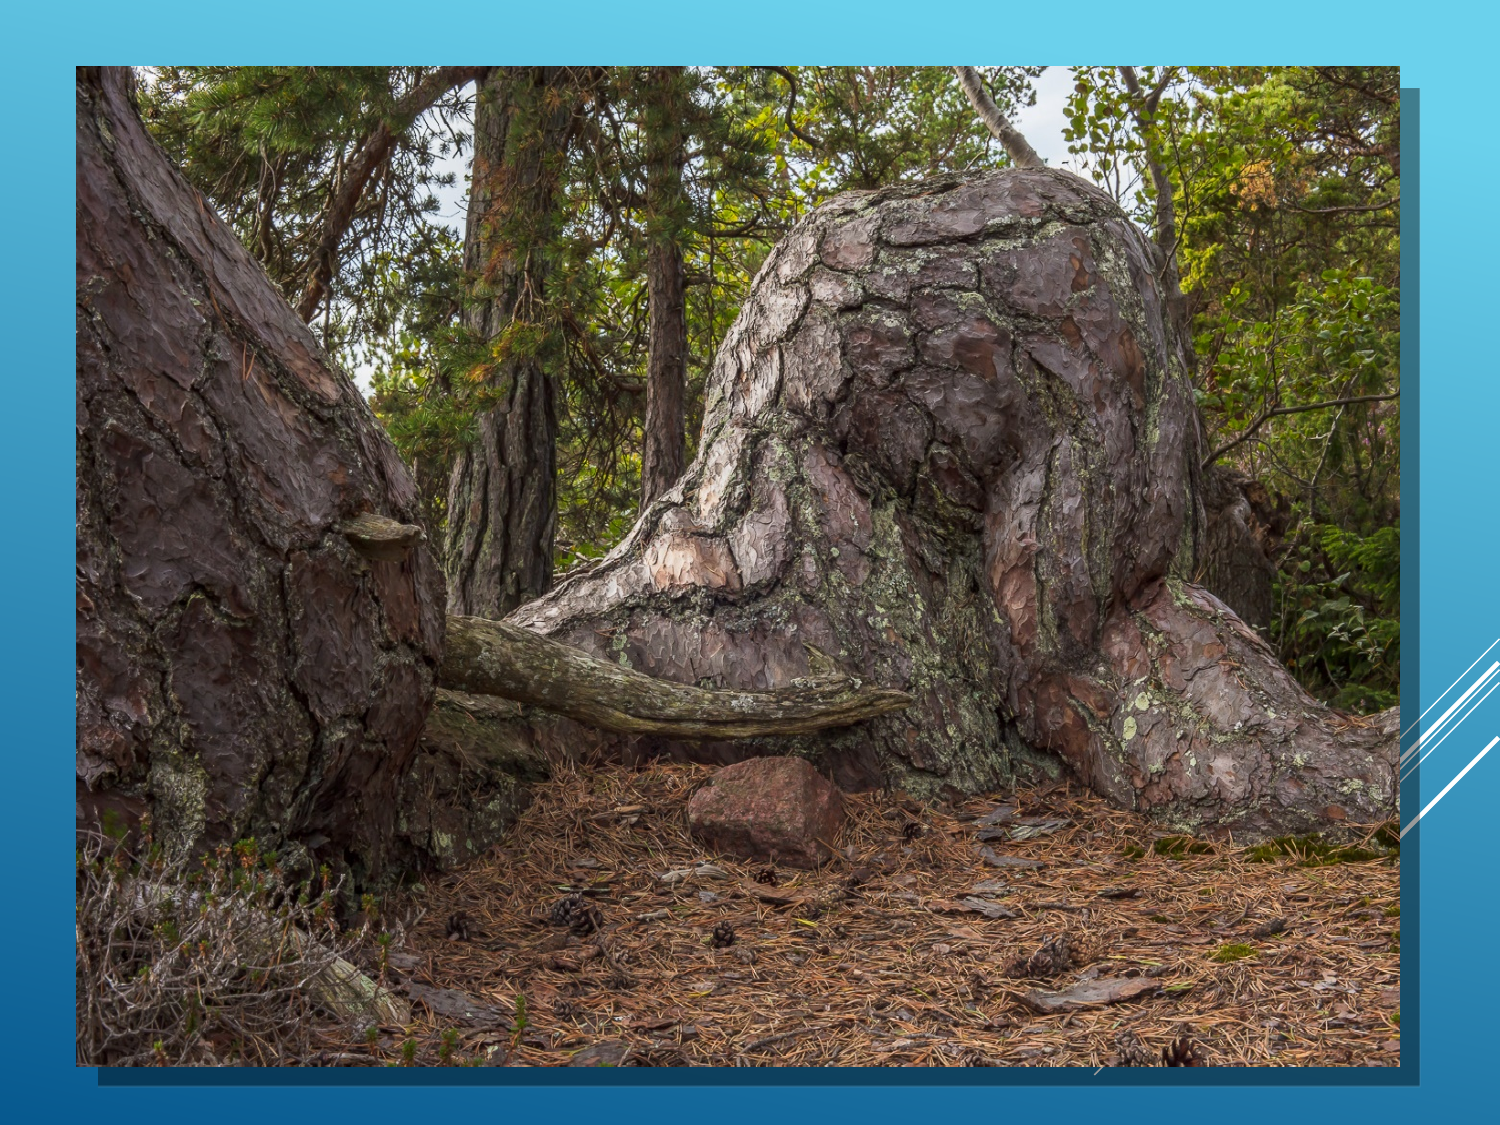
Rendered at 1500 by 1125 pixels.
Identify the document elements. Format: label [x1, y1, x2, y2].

picture [76, 66, 1400, 1067]
